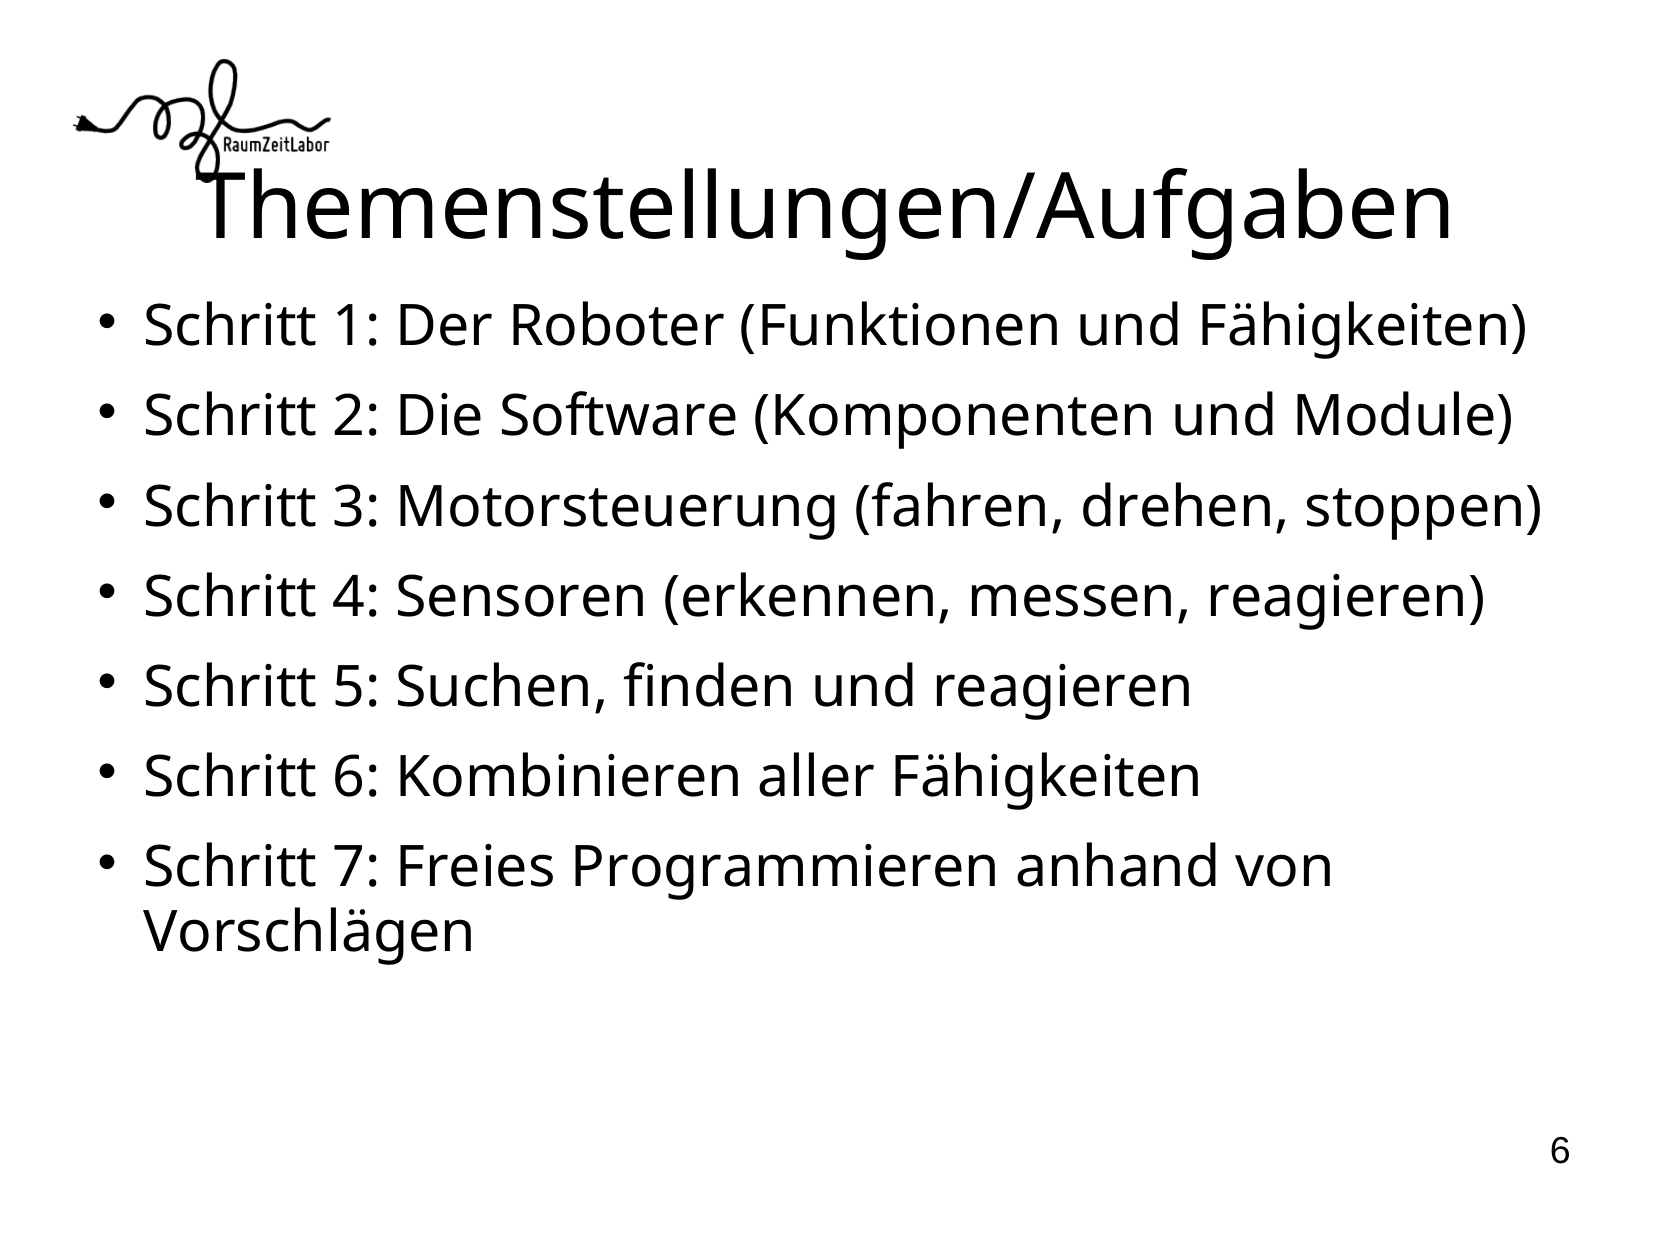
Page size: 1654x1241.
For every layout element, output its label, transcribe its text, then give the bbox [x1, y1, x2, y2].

title Themenstellungen/Aufgaben [82, 49, 1571, 257]
picture [73, 59, 331, 183]
list Schritt 1: Der Roboter (Funktionen und Fähigkeiten) Schritt 2: Die Software (Komponenten und Module) Schritt 3: Motorsteuerung (fahren, drehen, stoppen) Schritt 4: Sensoren (erkennen, messen, reagieren) Schritt 5: Suchen, finden und reagieren Schritt 6: Kombinieren aller Fähigkeiten Schritt 7: Freies Programmieren anhand von Vorschlägen [82, 290, 1571, 1010]
